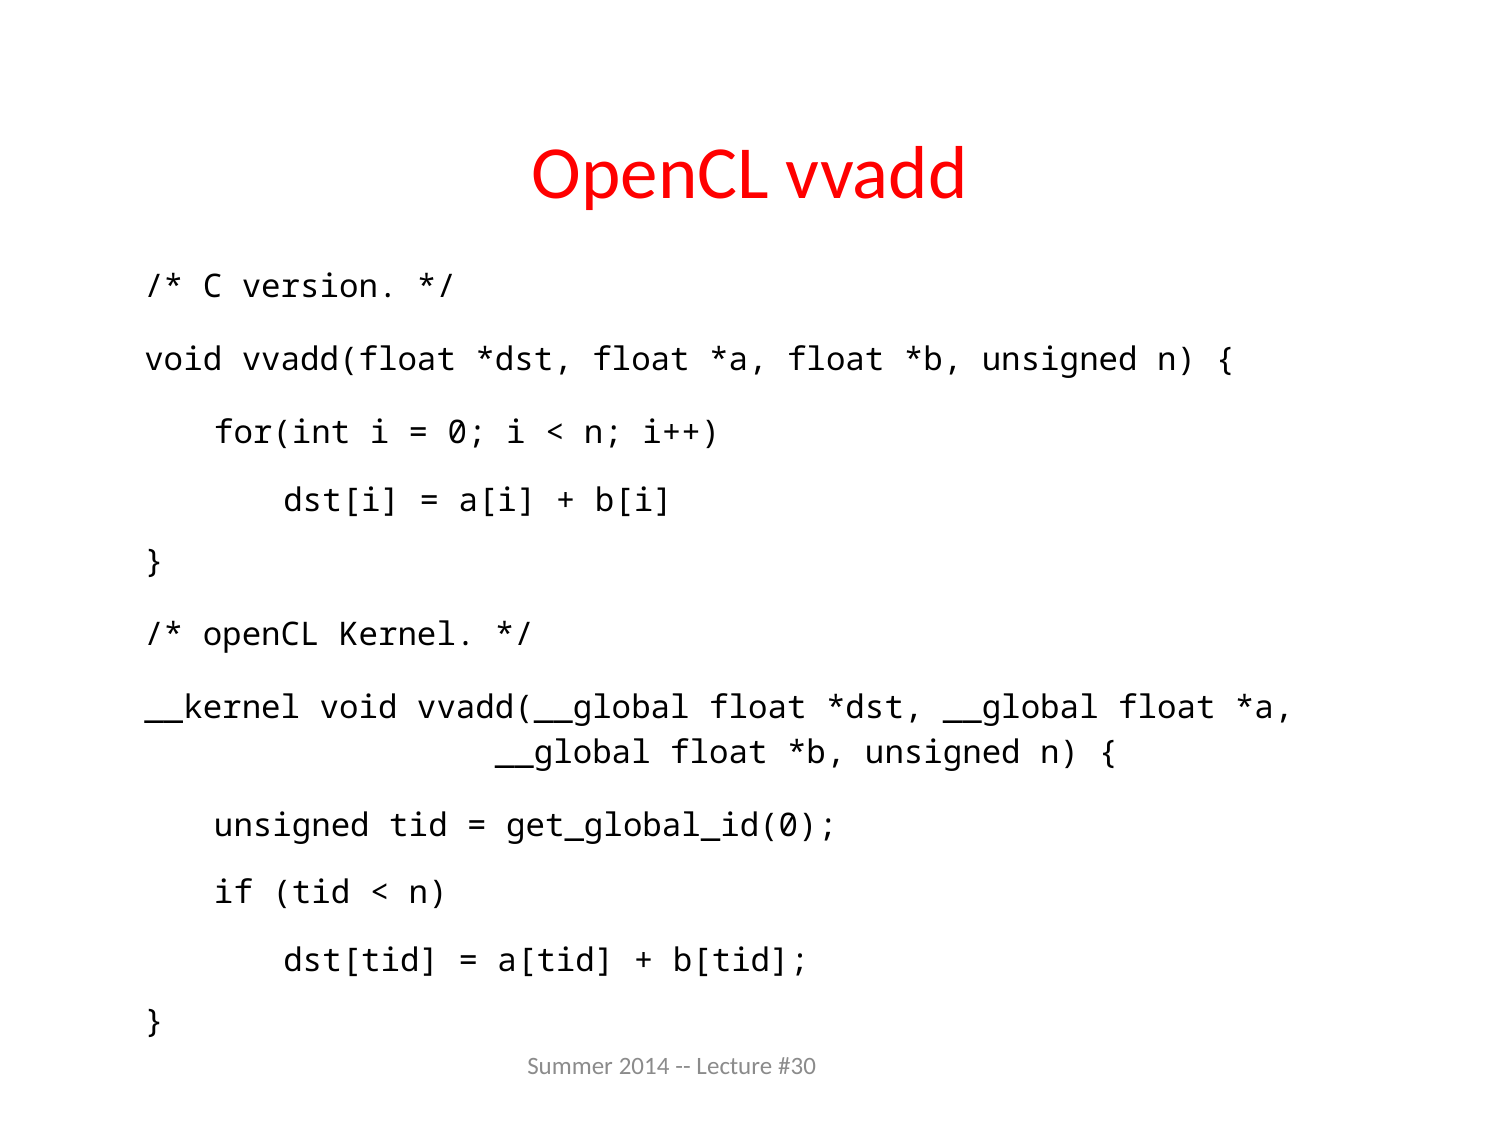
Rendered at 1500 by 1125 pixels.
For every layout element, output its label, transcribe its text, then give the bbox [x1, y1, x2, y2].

title OpenCL vvadd [112, 58, 1388, 262]
list /* C version. */ void vvadd(float *dst, float *a, float *b, unsigned n) { for(int i = 0; i < n; i++) dst[i] = a[i] + b[i] } /* openCL Kernel. */ __kernel void vvadd(__global float *dst, __global float *a, __global float *b, unsigned n) { unsigned tid = get_global_id(0); if (tid < n) dst[tid] = a[tid] + b[tid]; } [75, 262, 1426, 1051]
